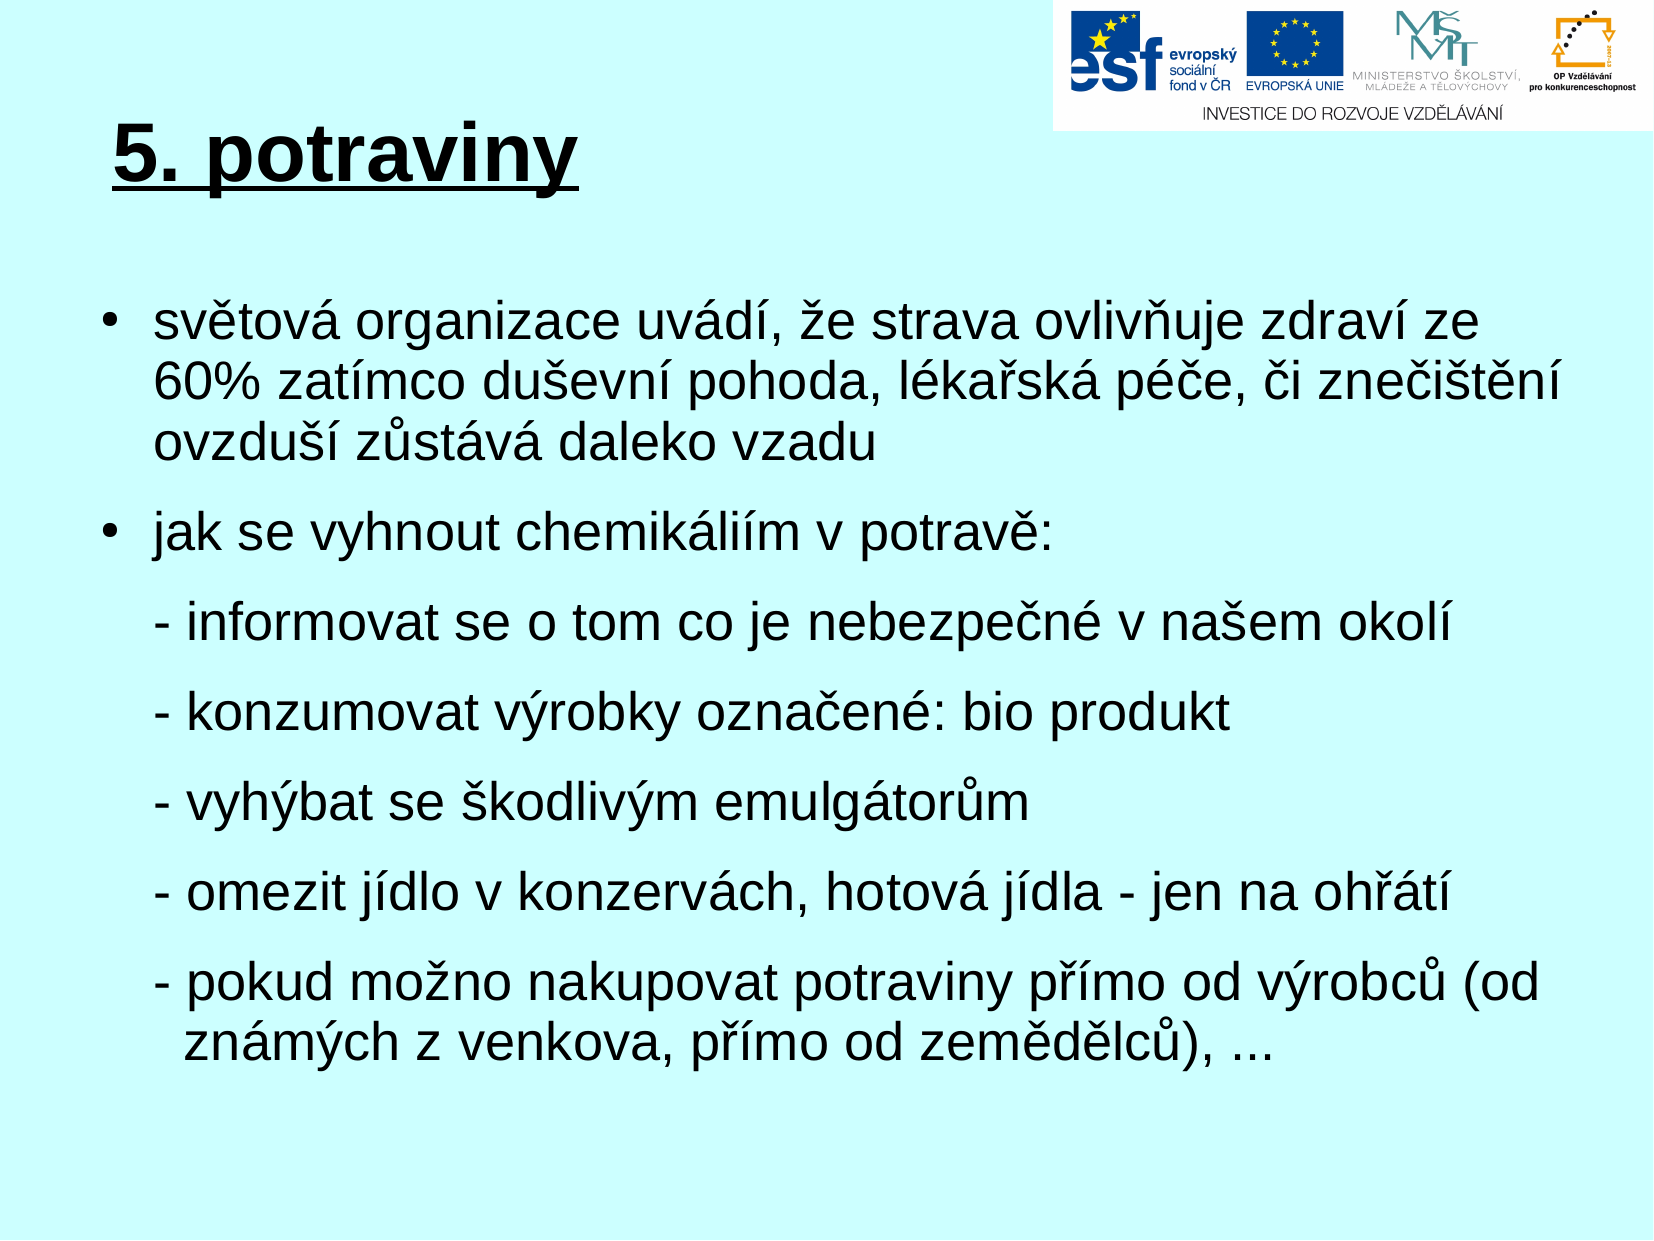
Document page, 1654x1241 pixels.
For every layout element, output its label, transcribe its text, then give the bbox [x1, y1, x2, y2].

picture [1053, 0, 1654, 131]
title 5. potraviny [82, 49, 1571, 257]
list světová organizace uvádí, že strava ovlivňuje zdraví ze 60% zatímco duševní pohoda, lékařská péče, či znečištění ovzduší zůstává daleko vzadu jak se vyhnout chemikáliím v potravě: - informovat se o tom co je nebezpečné v našem okolí - konzumovat výrobky označené: bio produkt - vyhýbat se škodlivým emulgátorům - omezit jídlo v konzervách, hotová jídla - jen na ohřátí - pokud možno nakupovat potraviny přímo od výrobců (od známých z venkova, přímo od zemědělců), ... [82, 290, 1571, 1109]
